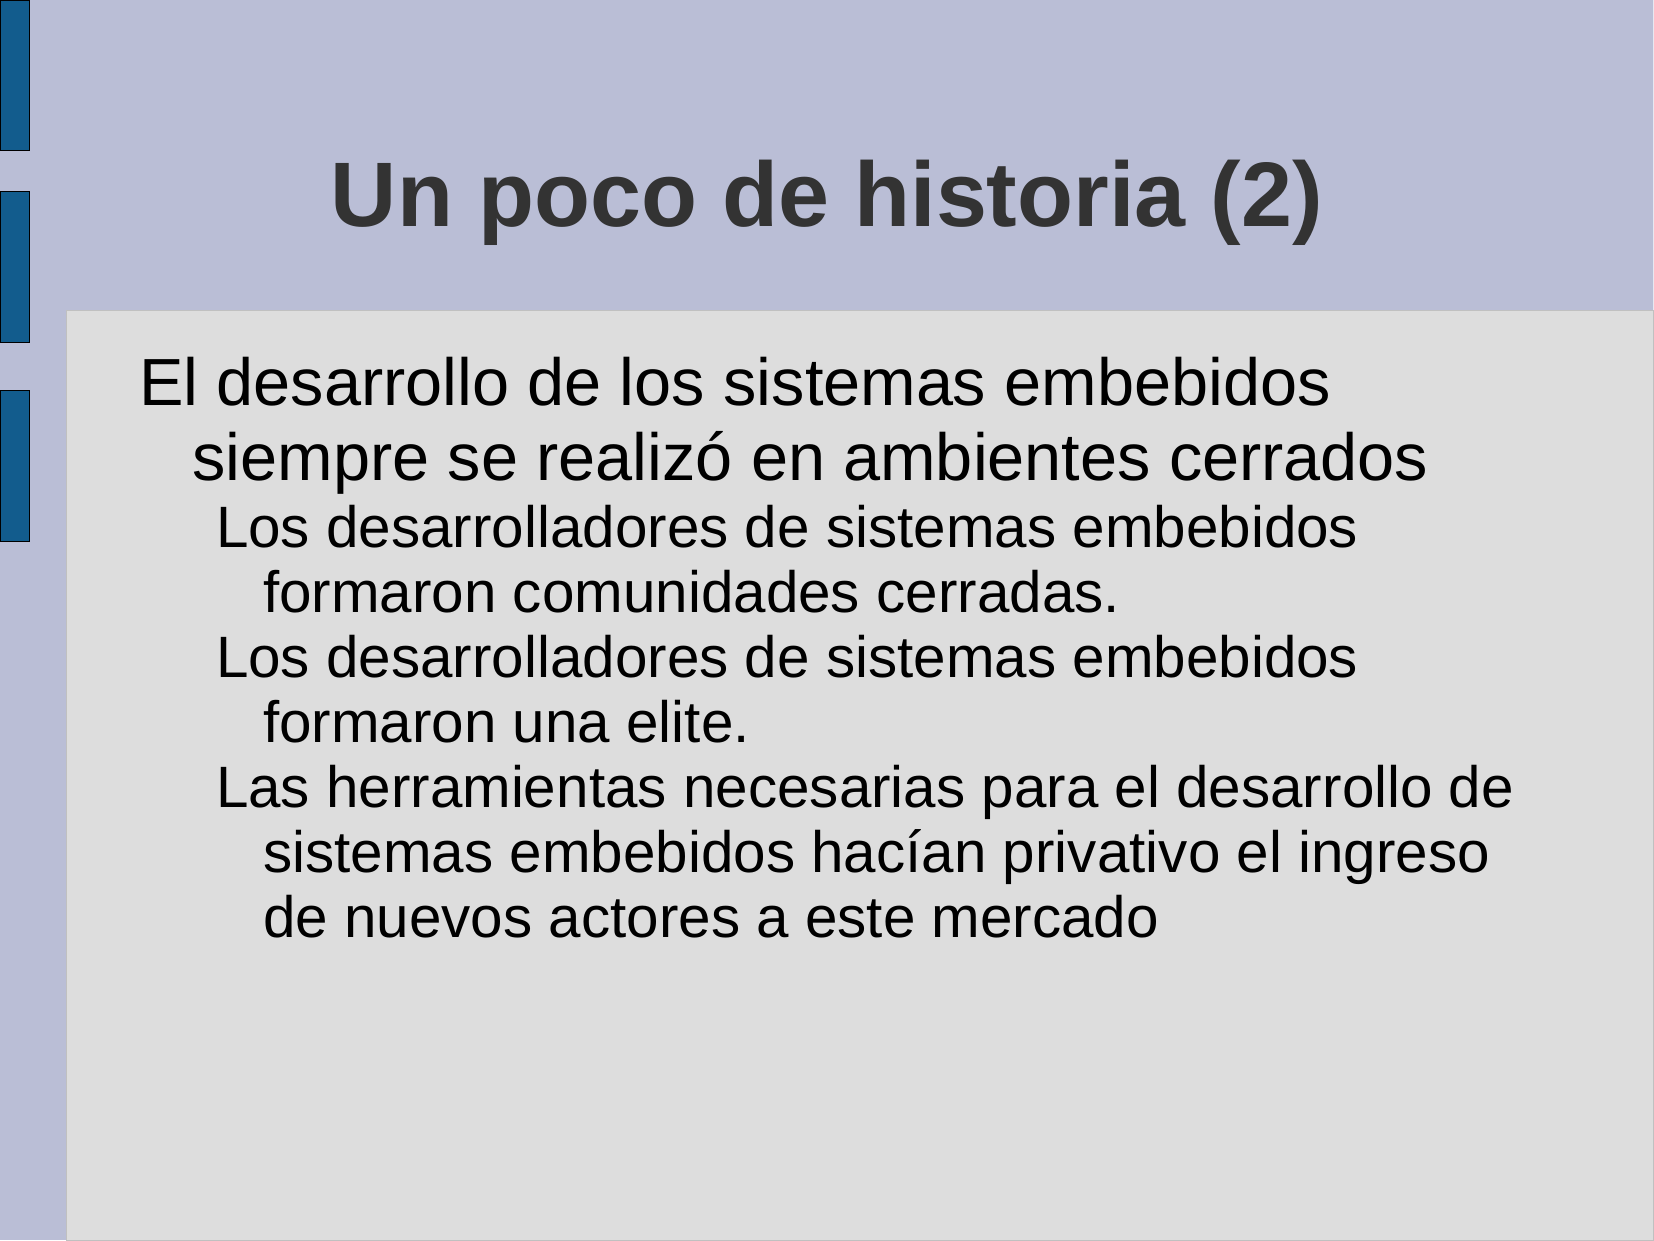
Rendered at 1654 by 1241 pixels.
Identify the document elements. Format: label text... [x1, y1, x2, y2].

title Un poco de historia (2) [121, 91, 1534, 299]
list El desarrollo de los sistemas embebidos siempre se realizó en ambientes cerrados Los desarrolladores de sistemas embebidos formaron comunidades cerradas. Los desarrolladores de sistemas embebidos formaron una elite. Las herramientas necesarias para el desarrollo de sistemas embebidos hacían privativo el ingreso de nuevos actores a este mercado [121, 344, 1534, 1127]
